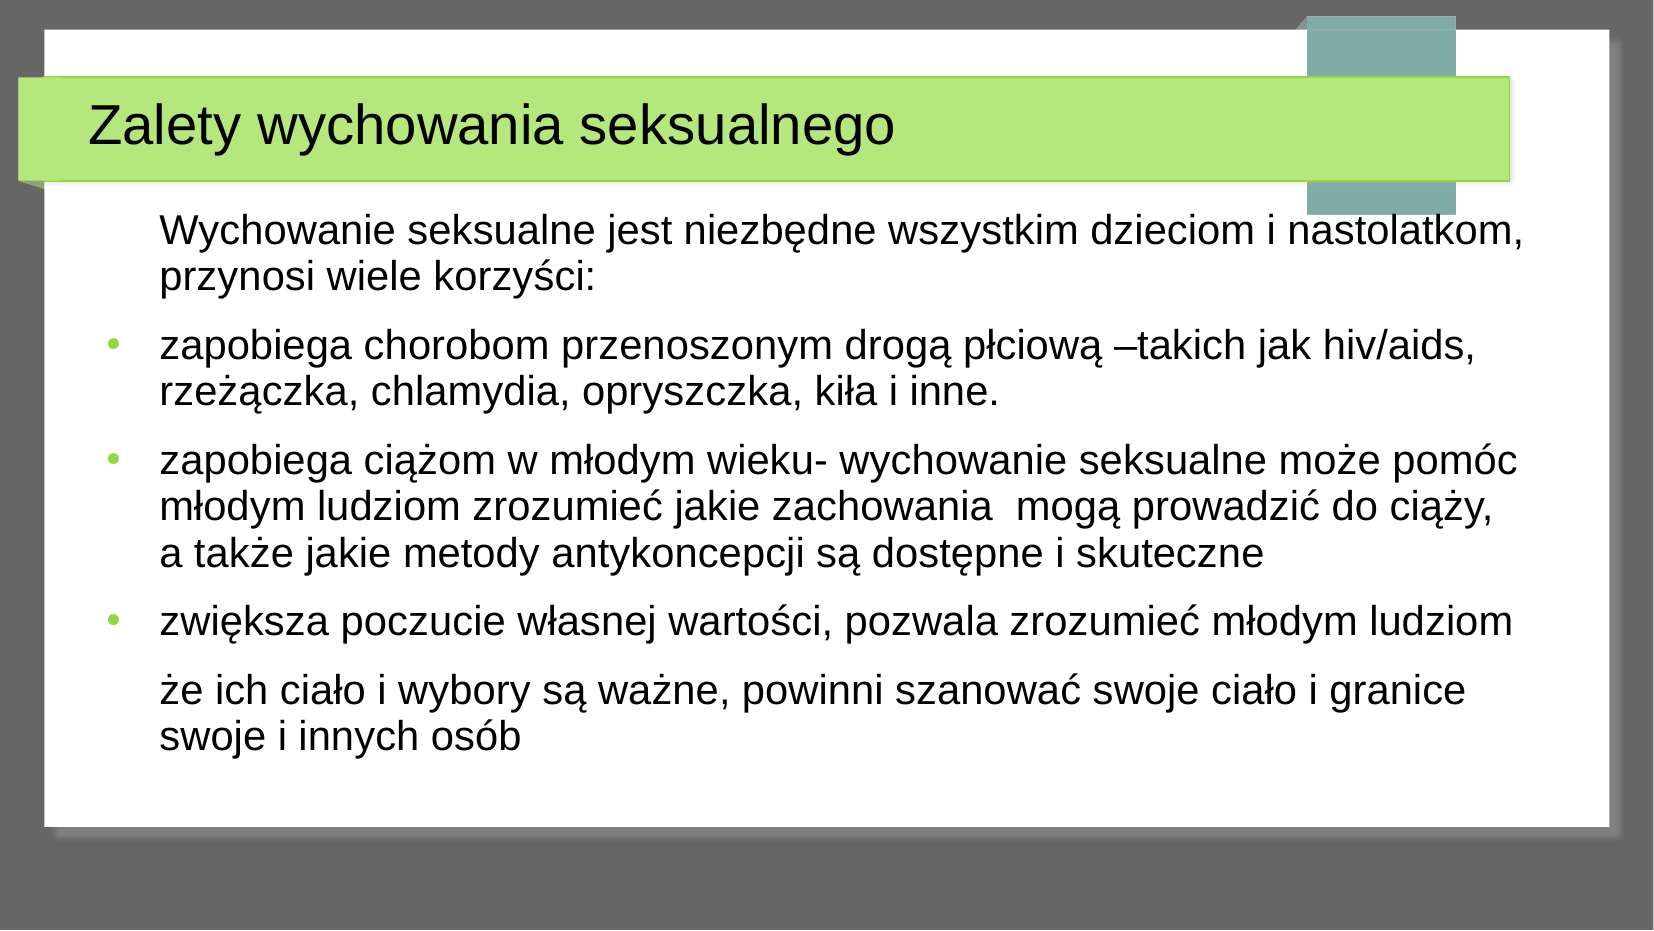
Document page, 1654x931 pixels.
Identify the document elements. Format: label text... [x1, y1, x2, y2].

list Wychowanie seksualne jest niezbędne wszystkim dzieciom i nastolatkom, przynosi wiele korzyści: zapobiega chorobom przenoszonym drogą płciową –takich jak hiv/aids, rzeżączka, chlamydia, opryszczka, kiła i inne. zapobiega ciążom w młodym wieku- wychowanie seksualne może pomóc młodym ludziom zrozumieć jakie zachowania mogą prowadzić do ciąży, a także jakie metody antykoncepcji są dostępne i skuteczne zwiększa poczucie własnej wartości, pozwala zrozumieć młodym ludziom że ich ciało i wybory są ważne, powinni szanować swoje ciało i granice swoje i innych osób [88, 206, 1565, 798]
title Zalety wychowania seksualnego [88, 73, 1506, 178]
